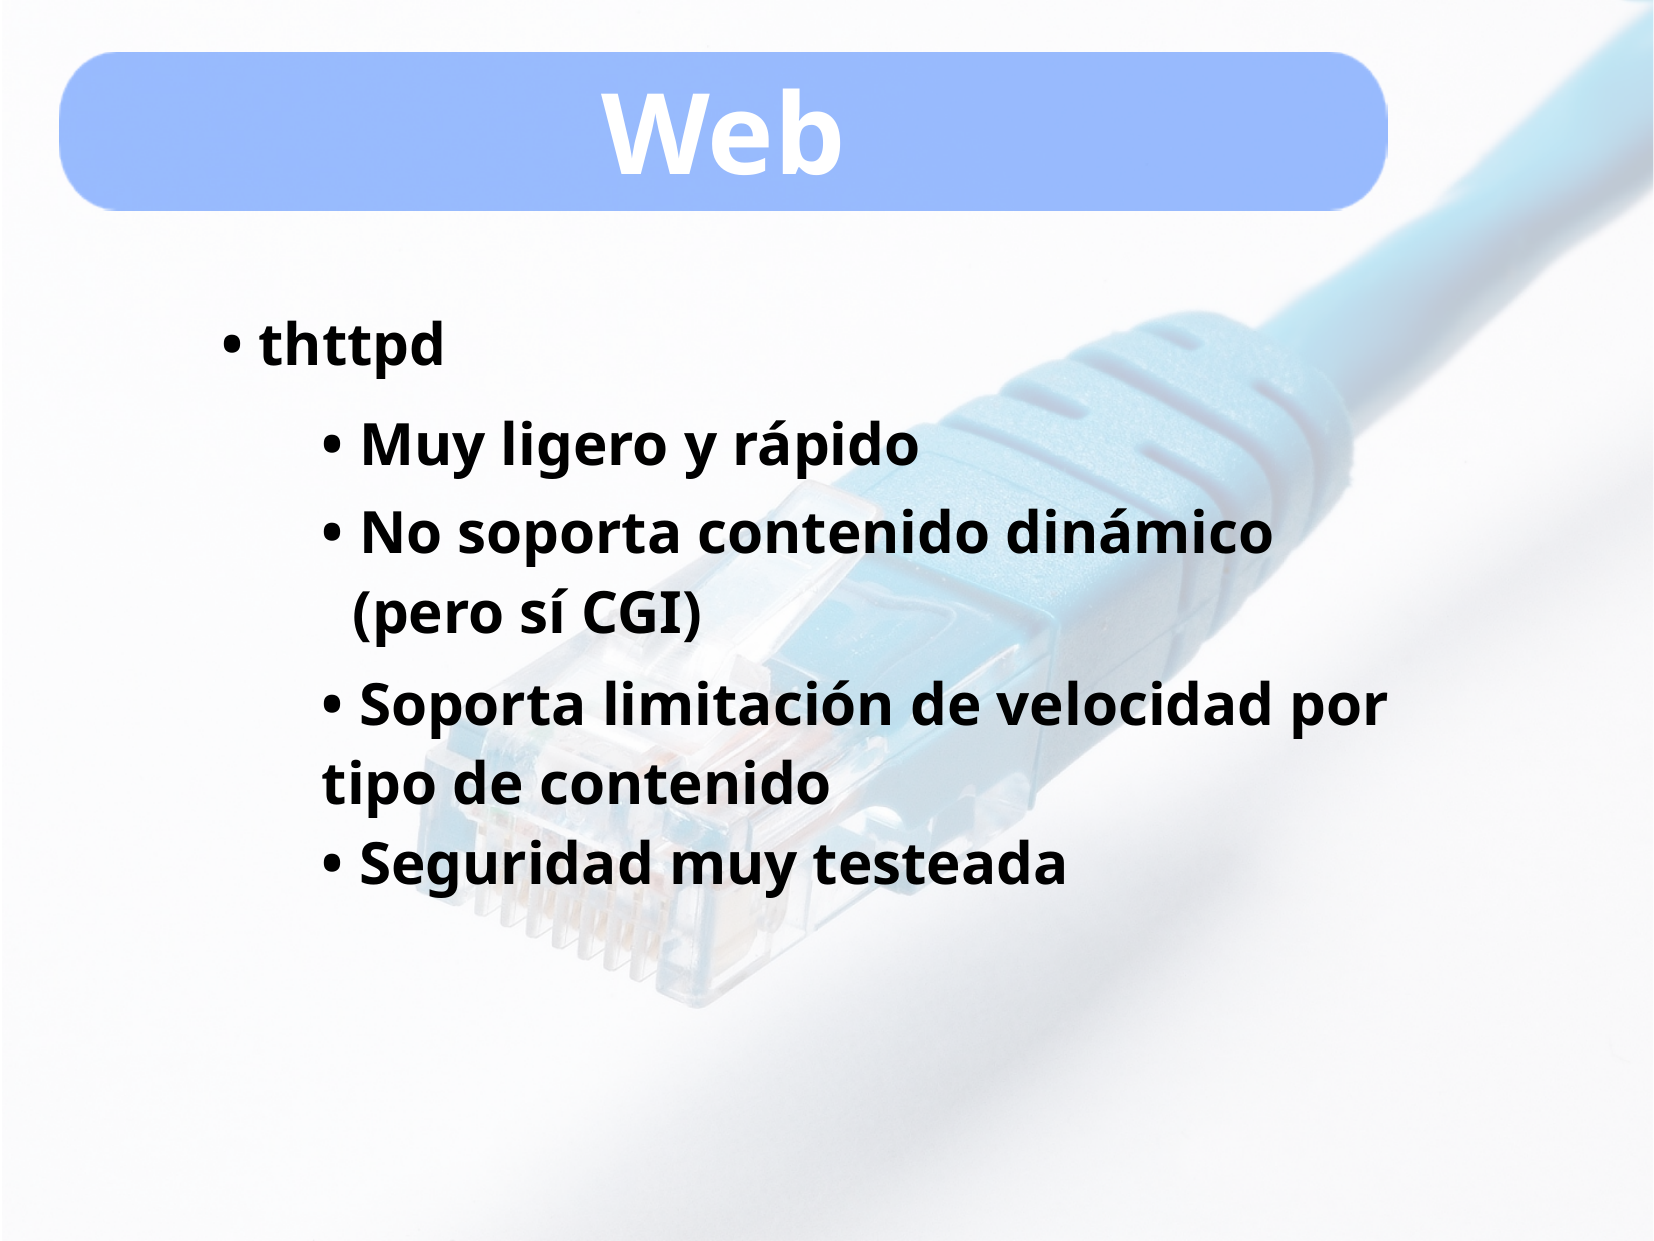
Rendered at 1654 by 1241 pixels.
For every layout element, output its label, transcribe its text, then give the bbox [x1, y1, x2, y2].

text_box • Soporta limitación de velocidad por tipo de contenido [307, 655, 1506, 825]
text_box • thttpd [206, 295, 591, 388]
text_box • Seguridad muy testeada [307, 825, 1152, 907]
text_box • No soporta contenido dinámico (pero sí CGI) [307, 484, 1359, 654]
text_box • Muy ligero y rápido [307, 395, 1004, 484]
picture [2, 0, 1654, 1241]
